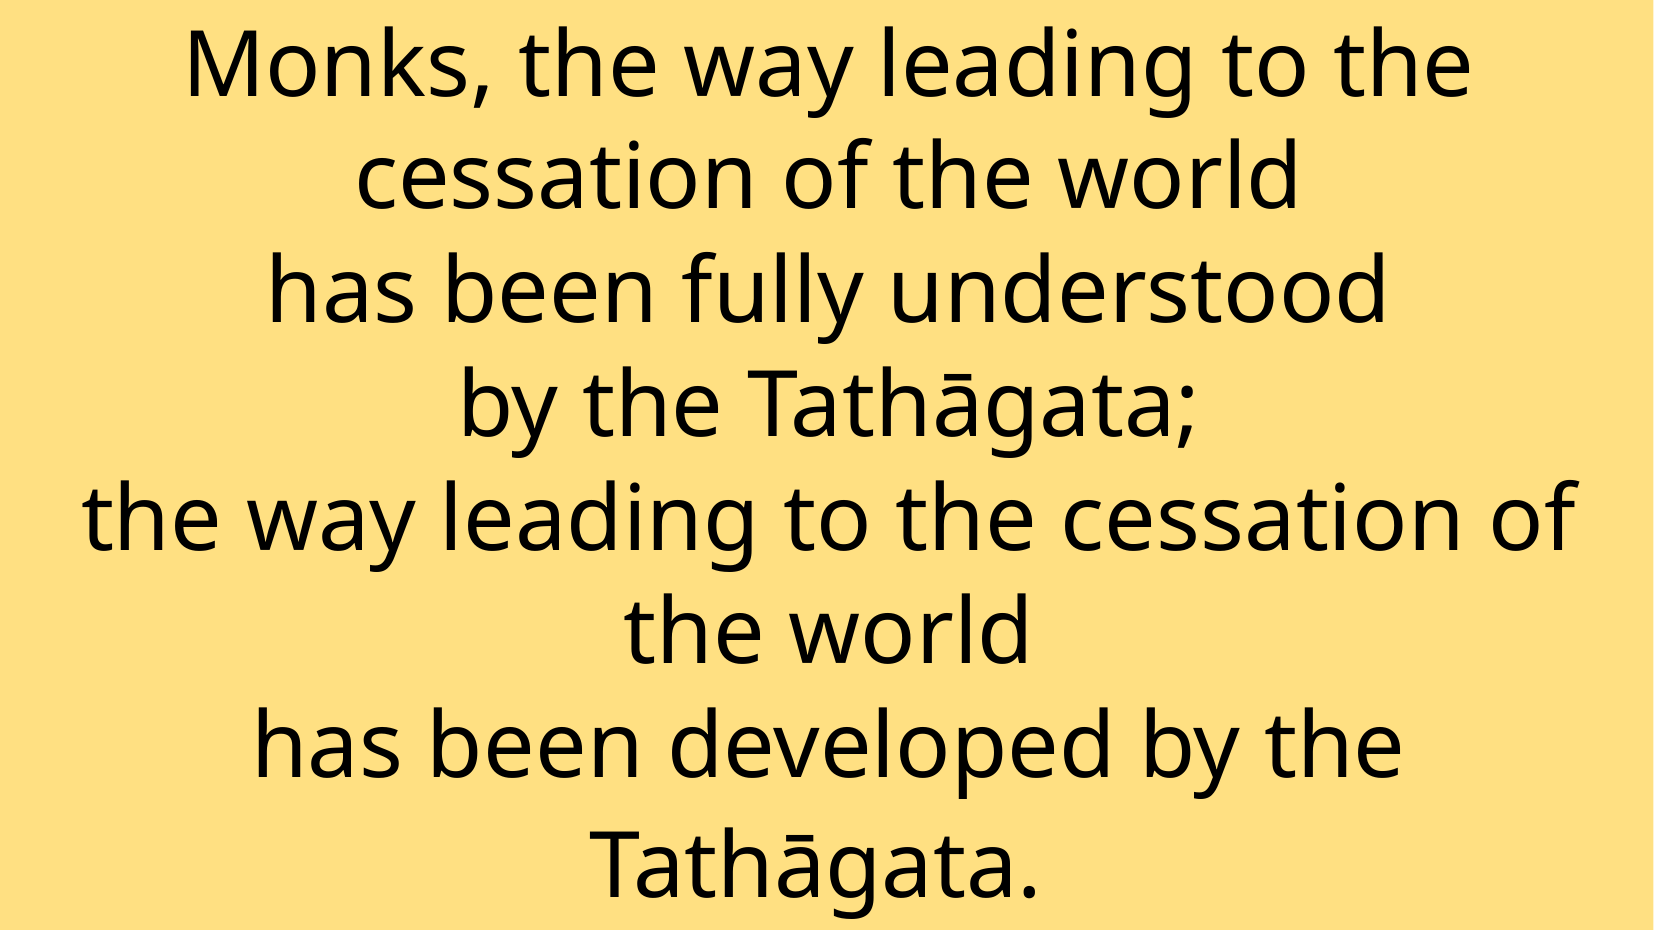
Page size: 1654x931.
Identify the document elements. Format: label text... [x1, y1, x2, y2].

subtitle Monks, the way leading to the cessation of the world has been fully understood by the Tathāgata; the way leading to the cessation of the world has been developed by the Tathāgata. [72, 0, 1586, 931]
